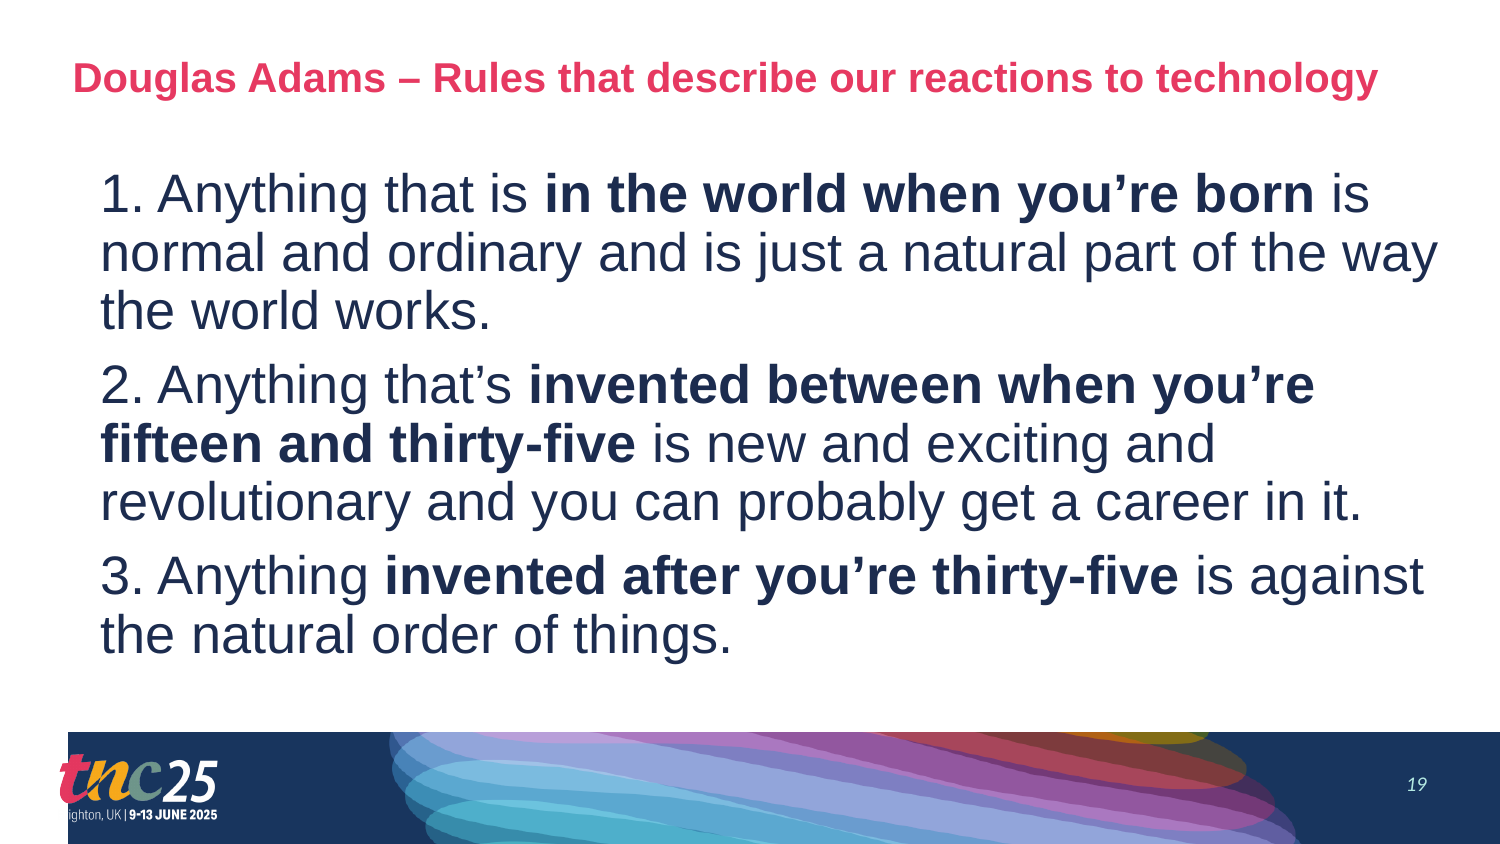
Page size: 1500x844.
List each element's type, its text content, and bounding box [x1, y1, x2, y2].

title Douglas Adams – Rules that describe our reactions to technology [57, 21, 1442, 136]
list 1. Anything that is in the world when you’re born is normal and ordinary and is just a natural part of the way the world works. 2. Anything that’s invented between when you’re fifteen and thirty-five is new and exciting and revolutionary and you can probably get a career in it. 3. Anything invented after you’re thirty-five is against the natural order of things. [57, 158, 1463, 709]
picture [344, 732, 1500, 844]
picture [57, 754, 218, 824]
